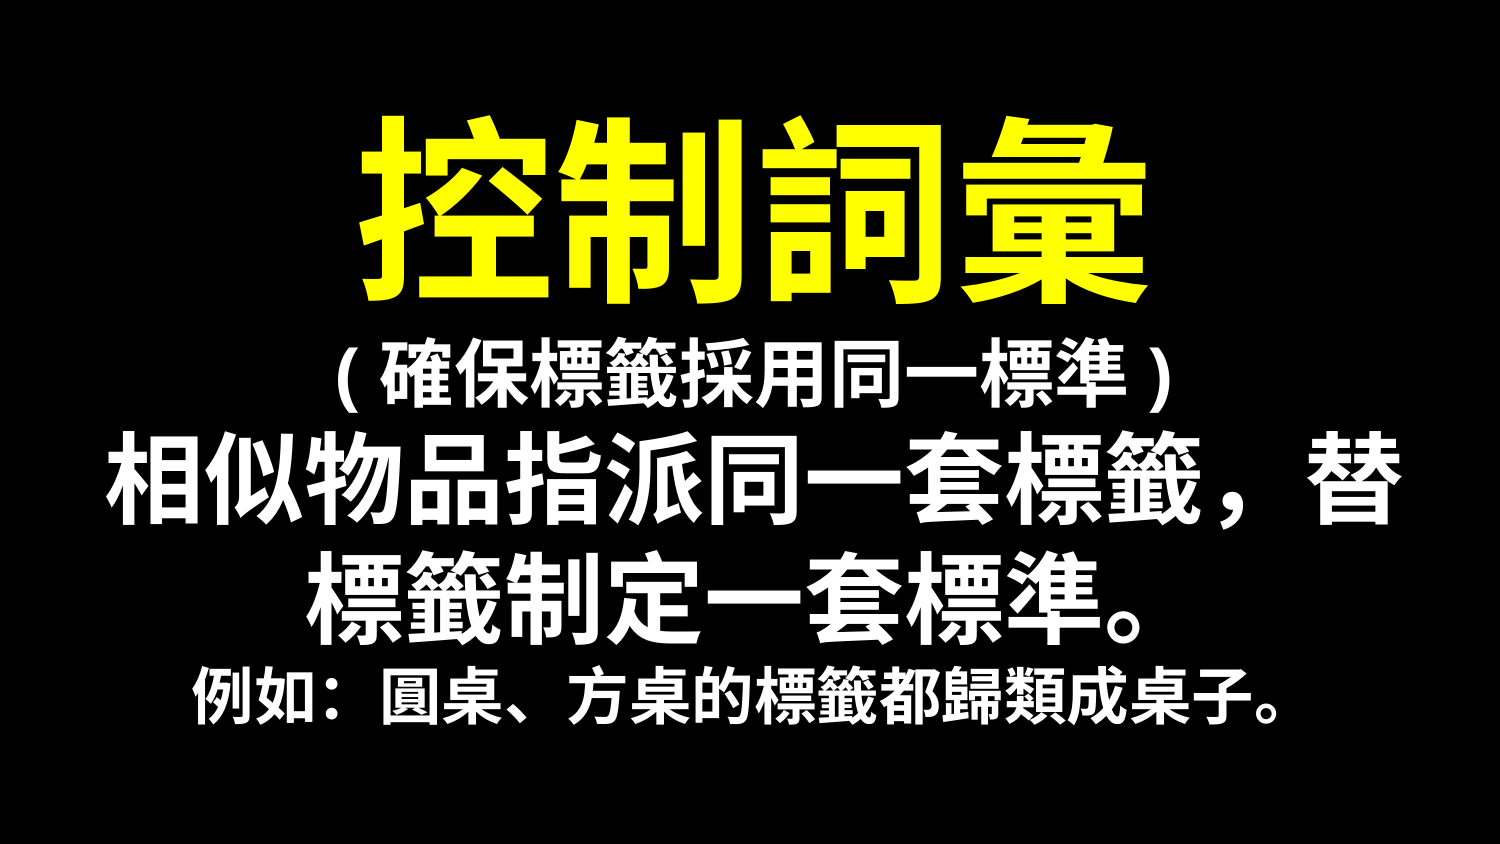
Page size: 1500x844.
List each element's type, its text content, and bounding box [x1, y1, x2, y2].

title 控制詞彙 (確保標籤採用同一標準) 相似物品指派同一套標籤，替標籤制定一套標準。 例如：圓桌、方桌的標籤都歸類成桌子。 [80, 73, 1429, 745]
